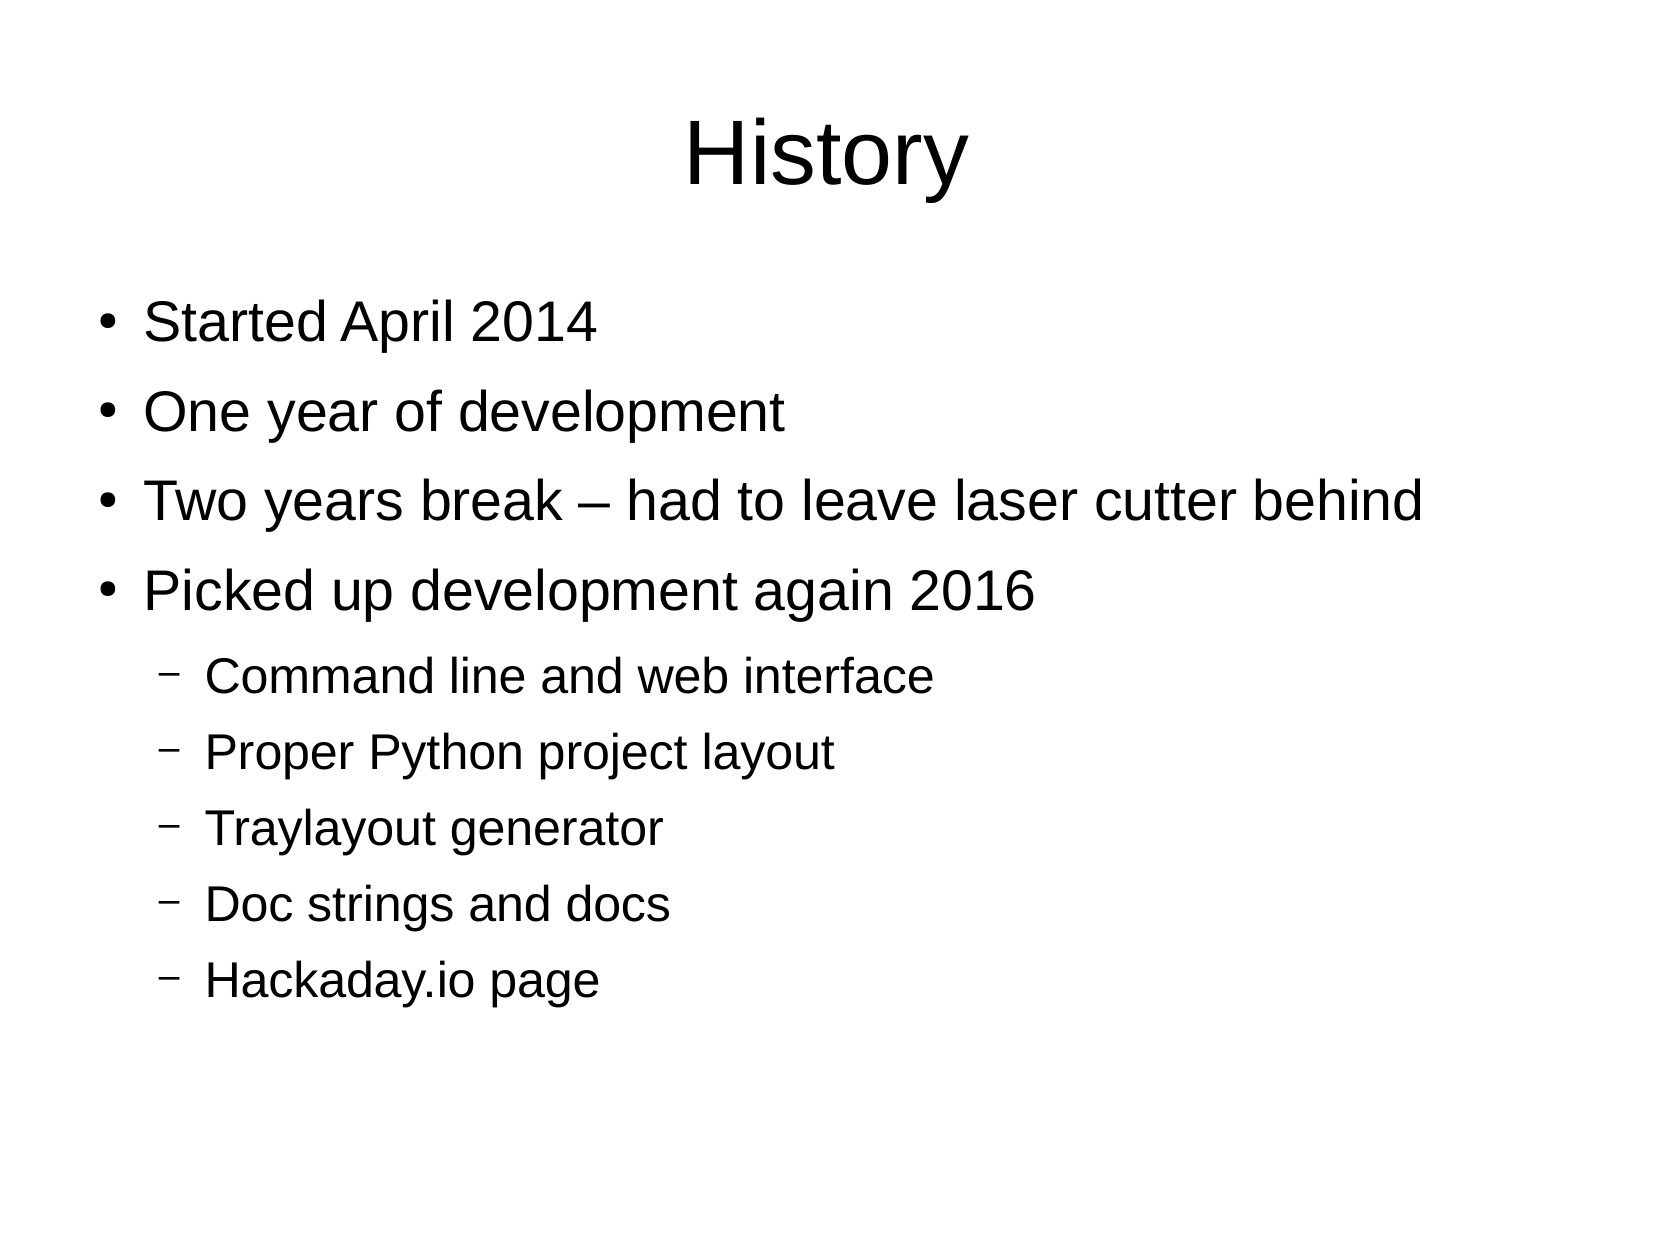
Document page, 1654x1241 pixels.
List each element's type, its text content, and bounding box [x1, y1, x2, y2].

list Started April 2014 One year of development Two years break – had to leave laser cutter behind Picked up development again 2016 Command line and web interface Proper Python project layout Traylayout generator Doc strings and docs Hackaday.io page [82, 290, 1571, 1010]
title History [82, 49, 1571, 257]
